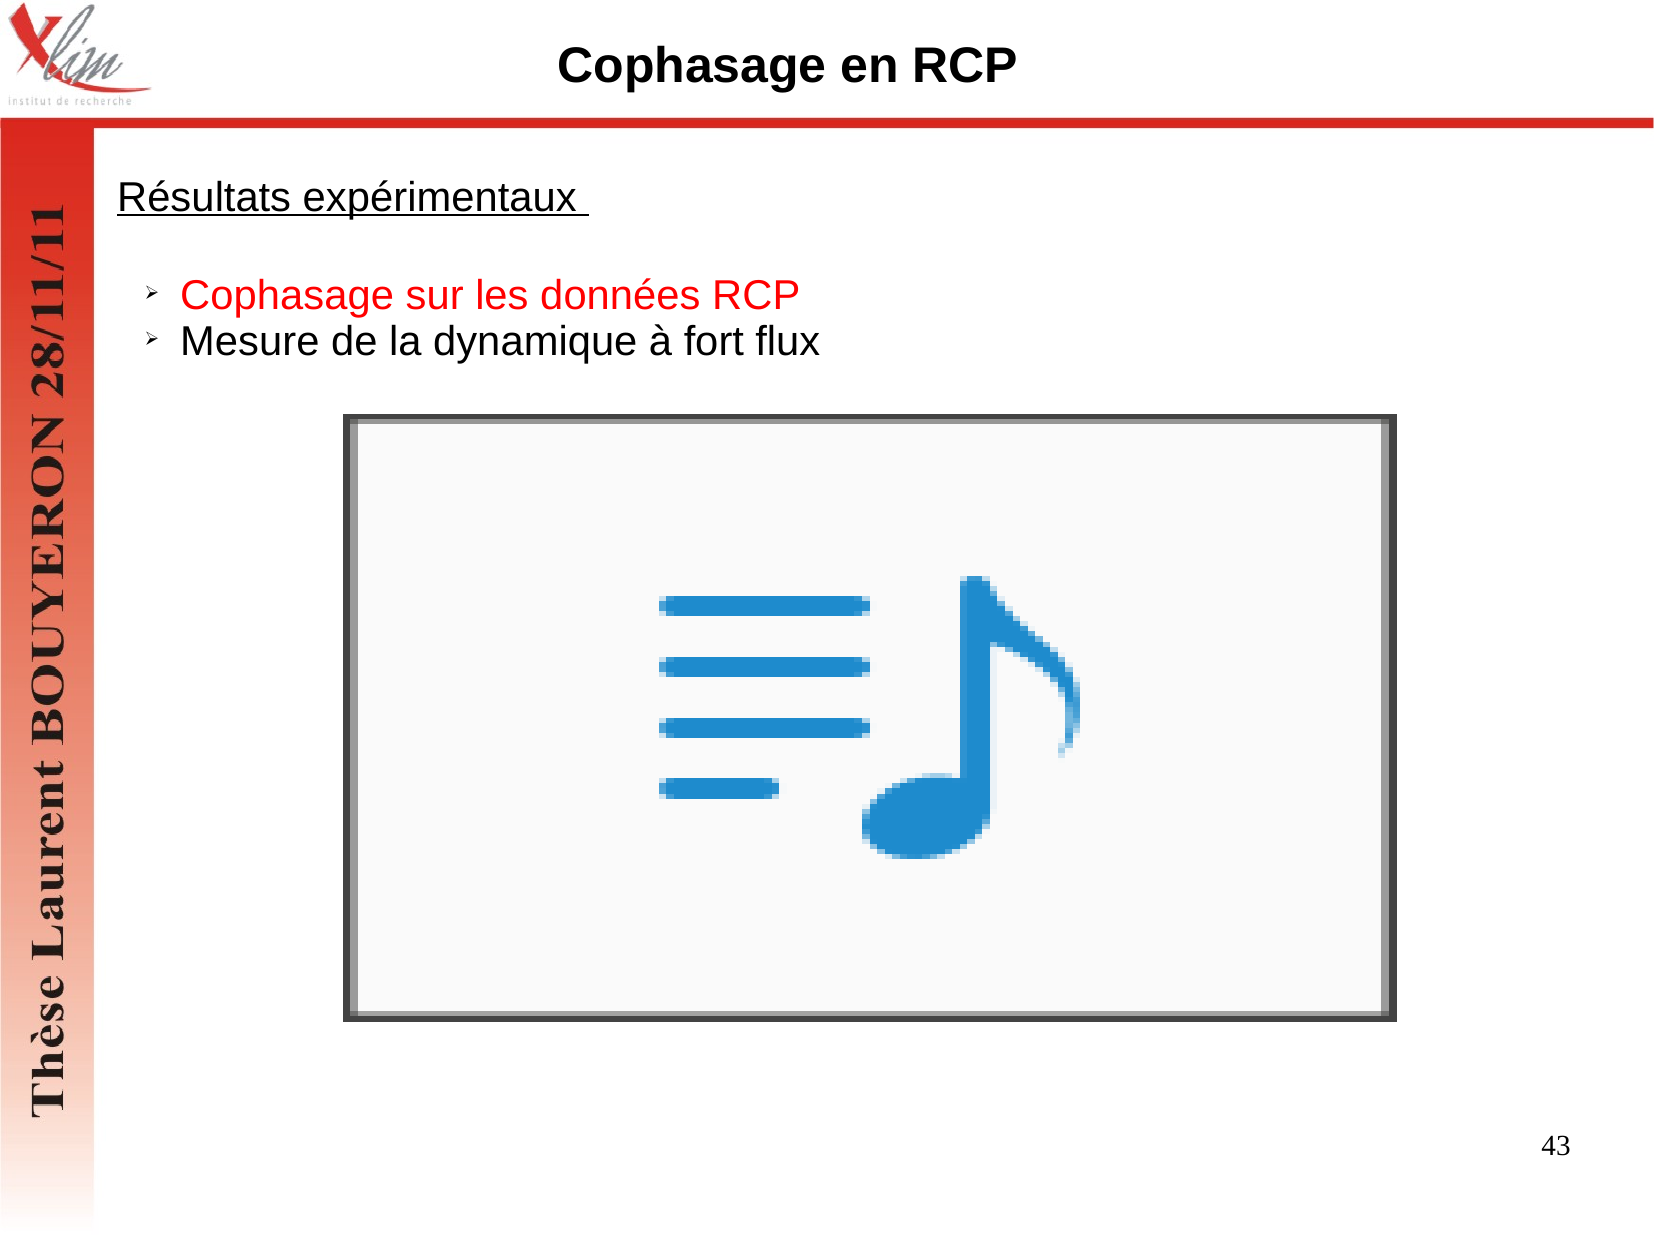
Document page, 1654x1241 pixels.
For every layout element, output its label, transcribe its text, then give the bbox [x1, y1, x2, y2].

text_box Résultats expérimentaux [102, 141, 1028, 249]
picture [0, 0, 1654, 1241]
text_box Cophasage en RCP [503, 9, 1073, 117]
text_box [342, 413, 1398, 1023]
text_box Cophasage sur les données RCP Mesure de la dynamique à fort flux [129, 264, 934, 373]
